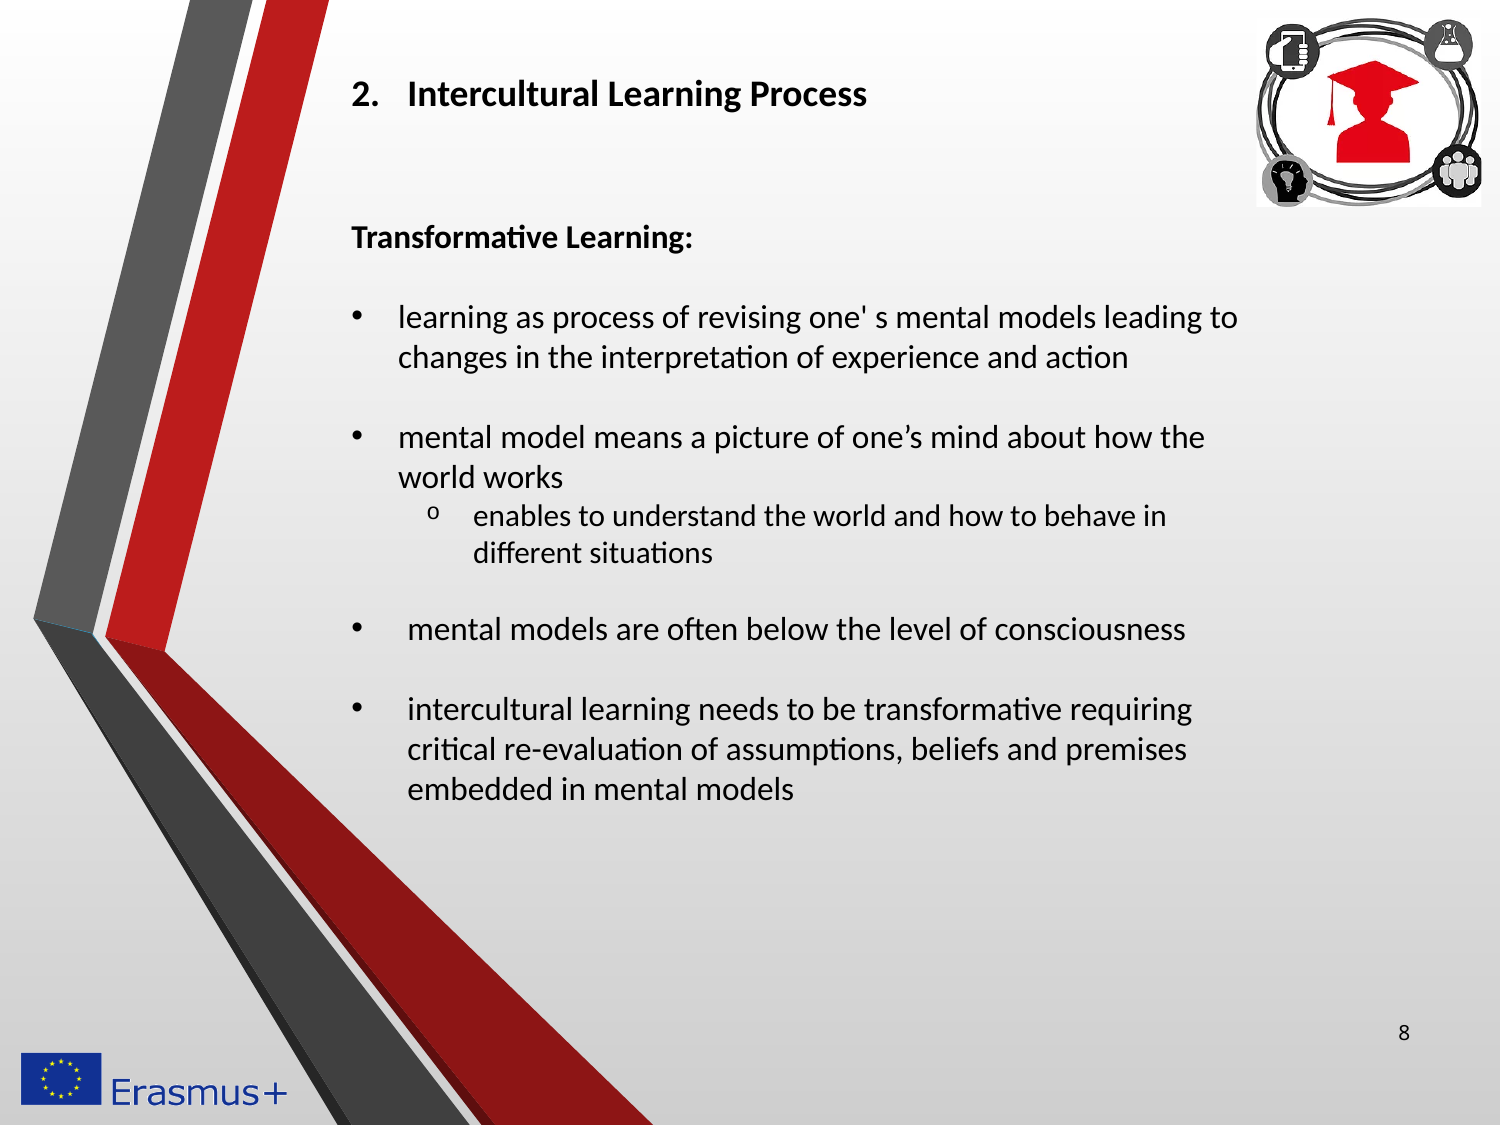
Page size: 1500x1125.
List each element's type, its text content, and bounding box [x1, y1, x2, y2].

text_box Transformative Learning: learning as process of revising one' s mental models leading to changes in the interpretation of experience and action mental model means a picture of one’s mind about how the world works enables to understand the world and how to behave in different situations mental models are often below the level of consciousness intercultural learning needs to be transformative requiring critical re-evaluation of assumptions, beliefs and premises embedded in mental models [336, 208, 1258, 815]
picture [1256, 18, 1482, 207]
text_box Intercultural Learning Process [336, 61, 1247, 122]
slide_number <numer> [1357, 1003, 1425, 1064]
picture [5, 1037, 302, 1120]
chart [1257, 19, 1483, 209]
